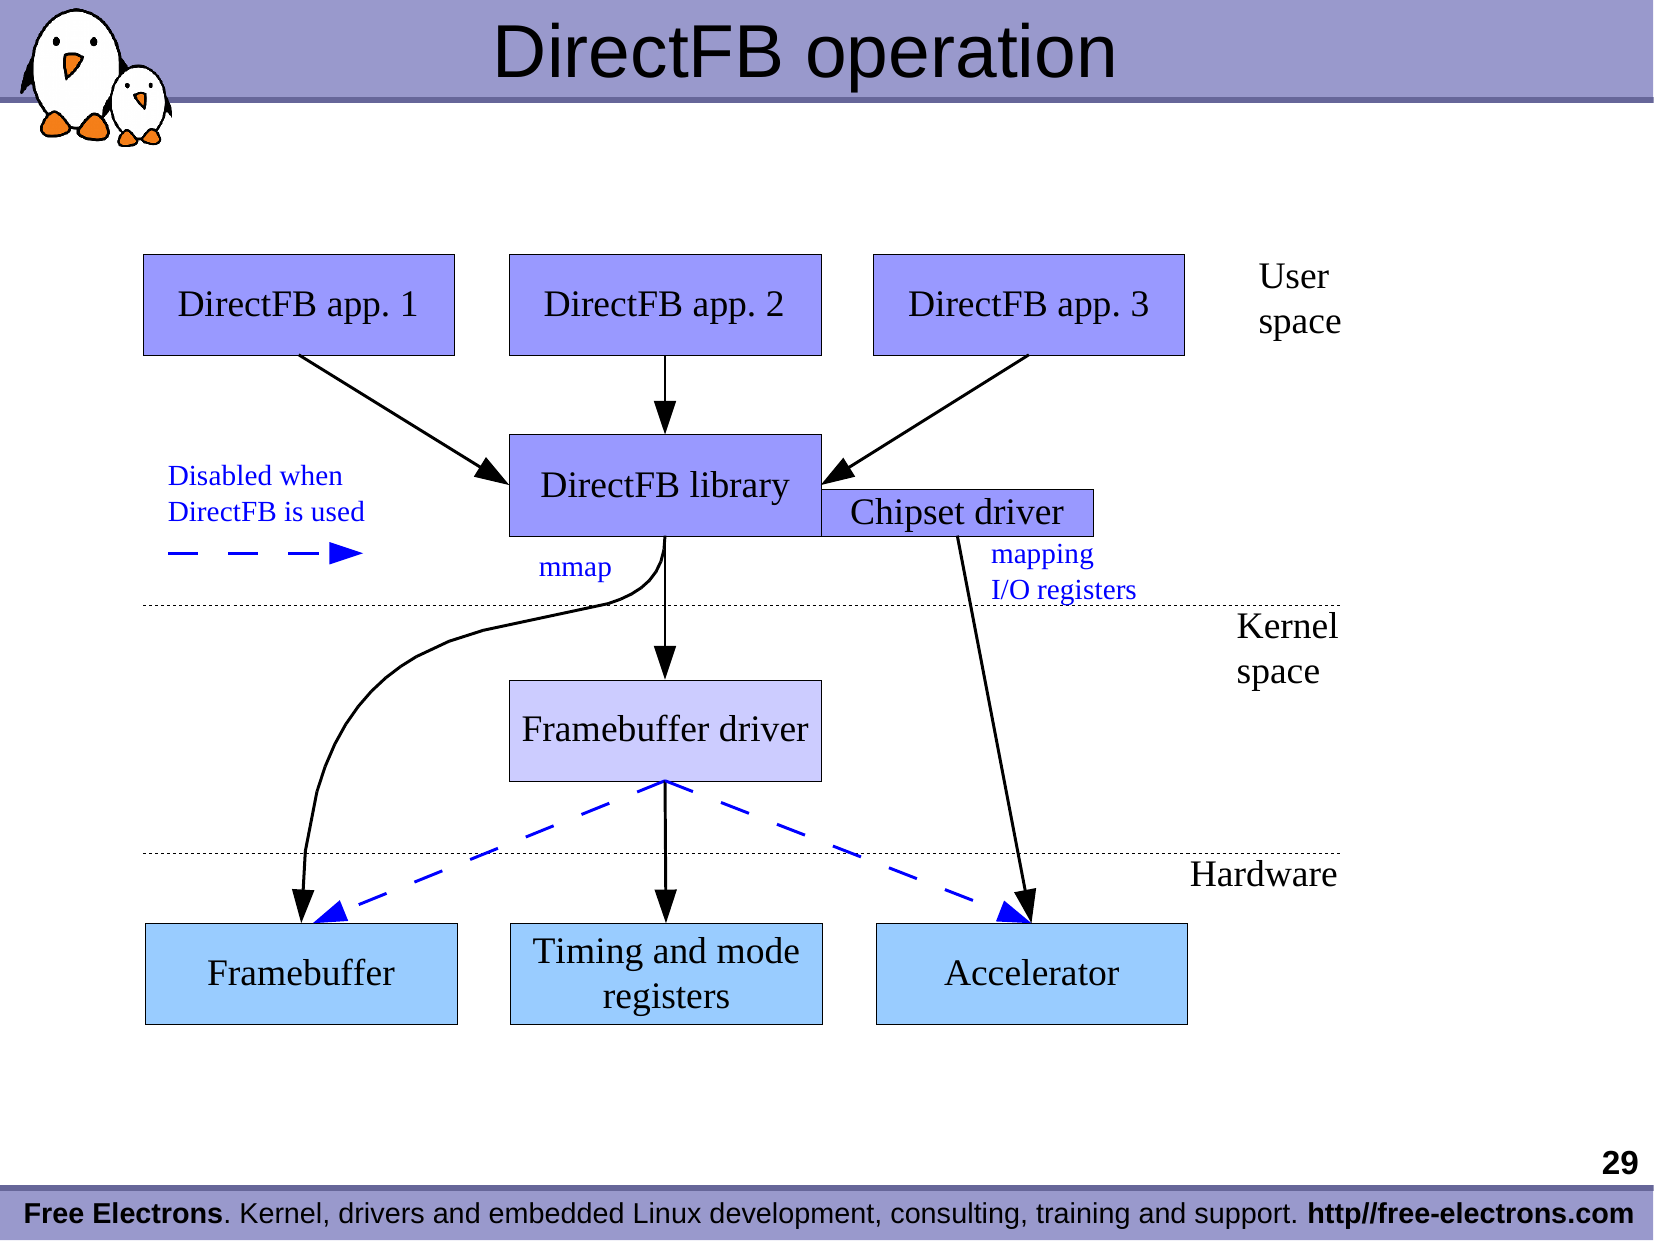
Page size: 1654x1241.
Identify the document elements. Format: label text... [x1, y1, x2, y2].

title DirectFB operation [60, 0, 1551, 104]
picture [20, 8, 172, 147]
chart [105, 216, 1519, 1066]
